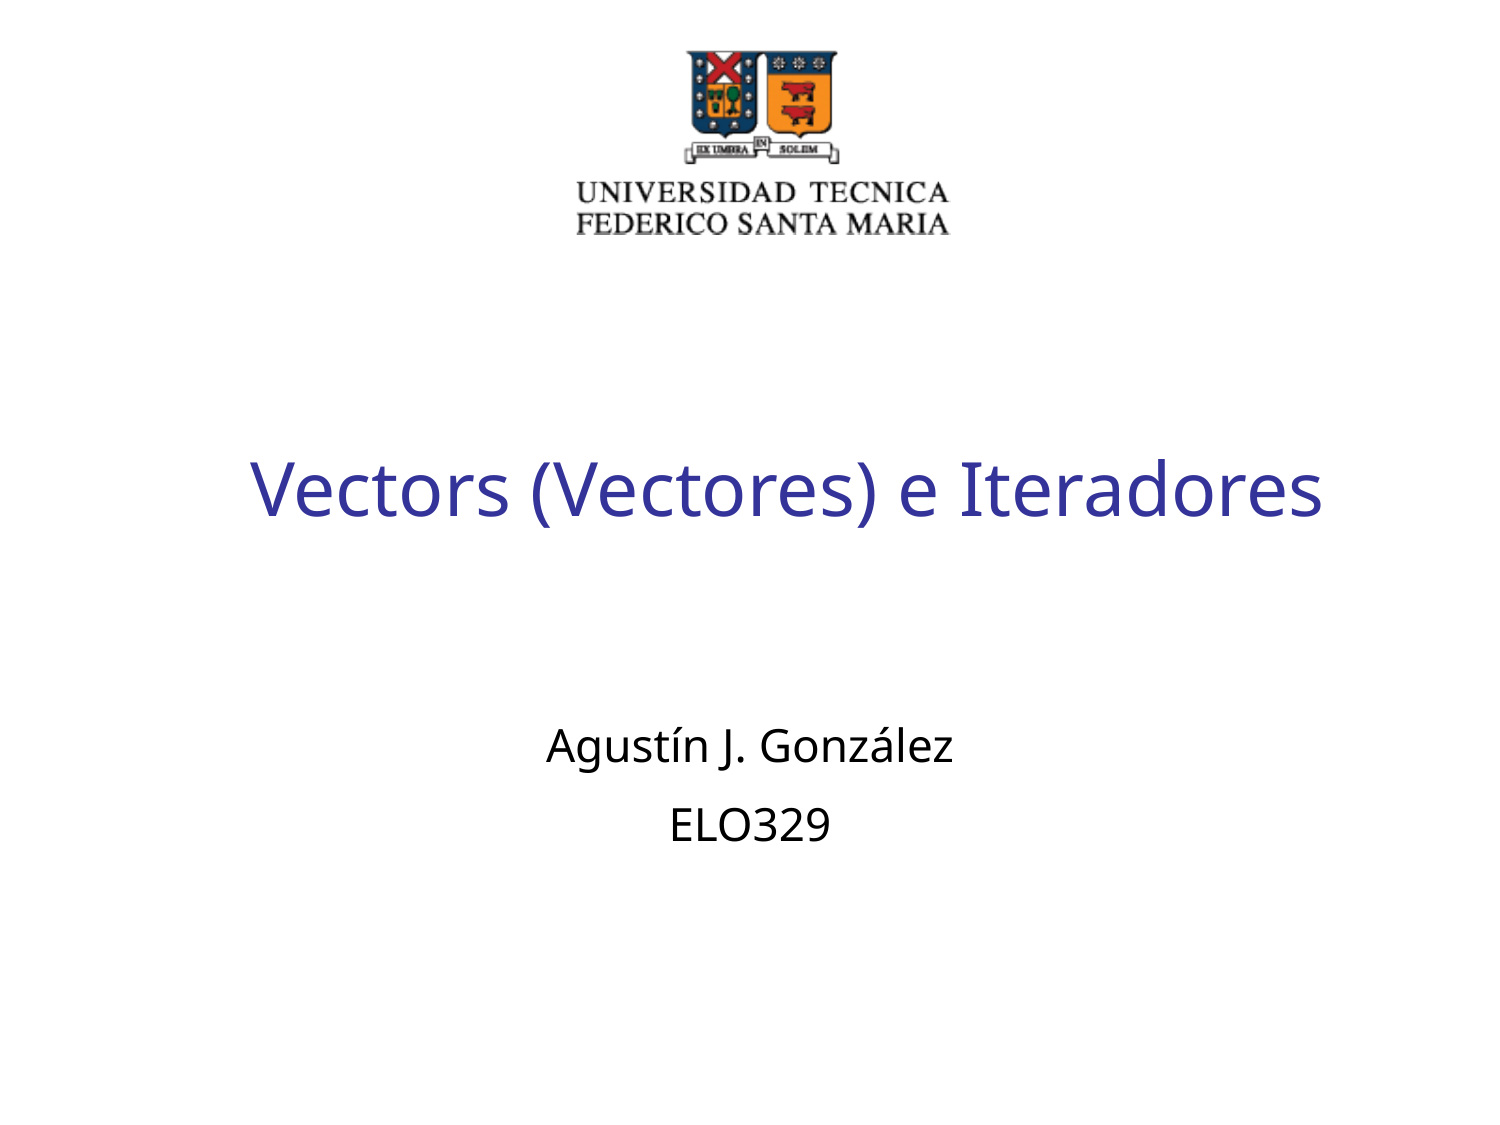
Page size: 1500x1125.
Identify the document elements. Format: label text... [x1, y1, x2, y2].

subtitle Agustín J. González ELO329 [225, 645, 1276, 918]
title Vectors (Vectores)‏ e Iteradores [150, 374, 1426, 601]
picture [575, 49, 951, 235]
